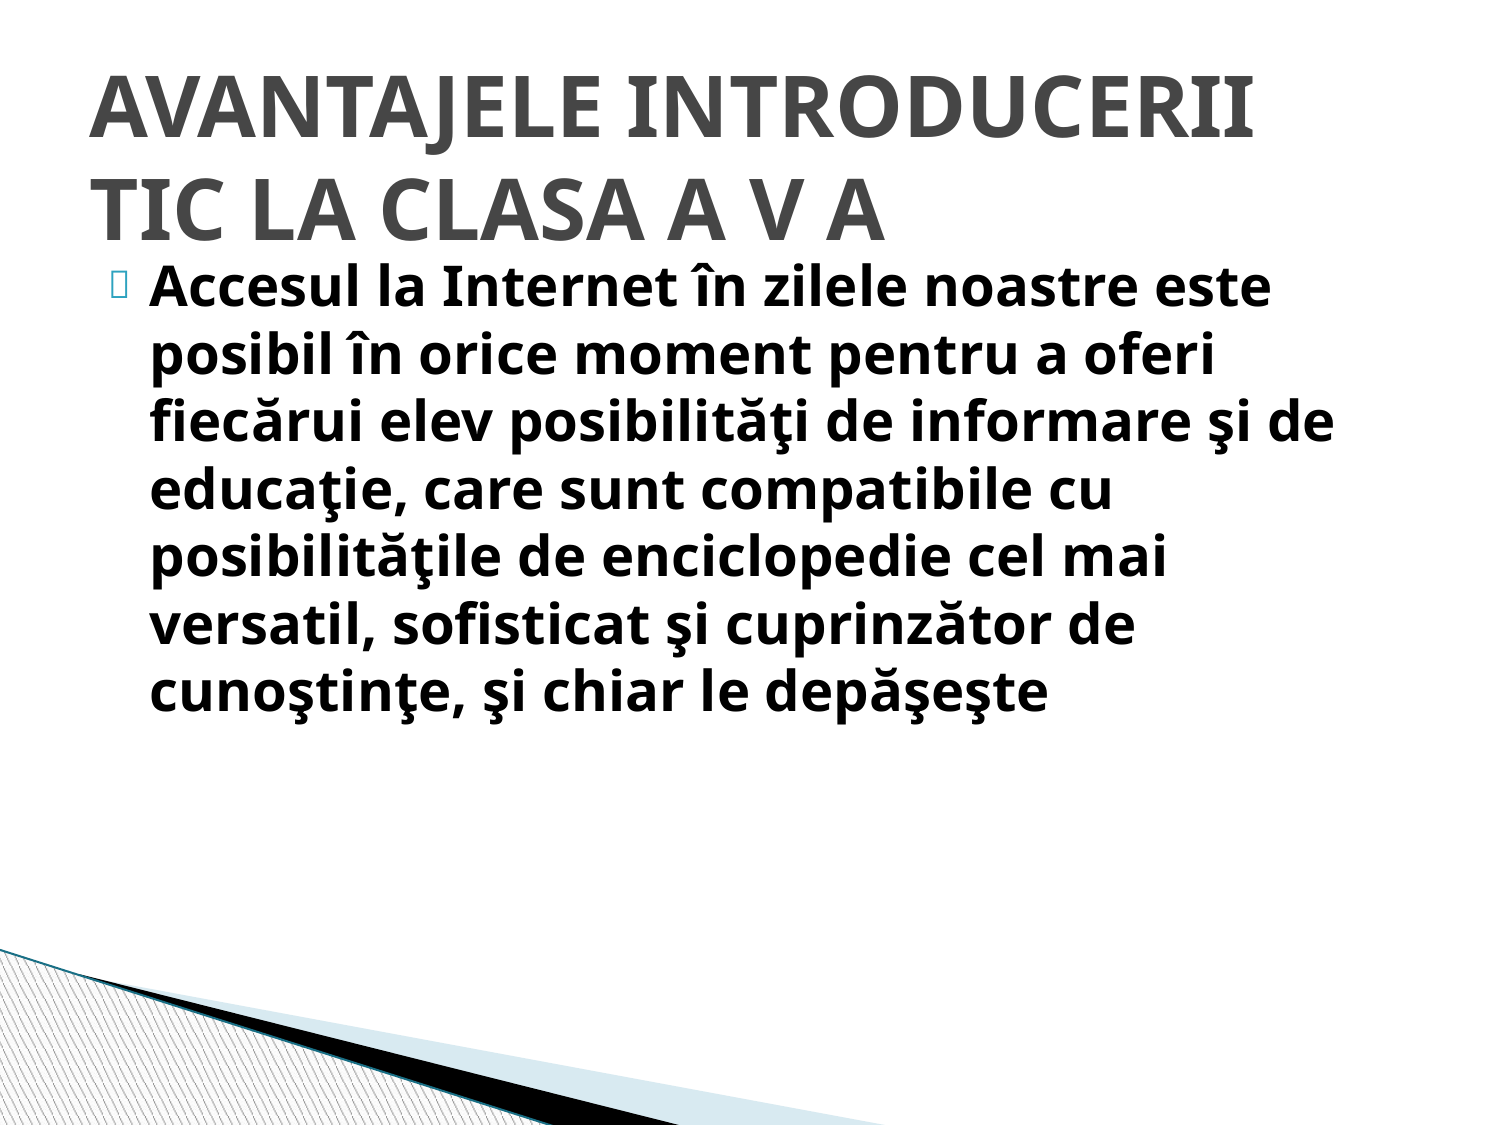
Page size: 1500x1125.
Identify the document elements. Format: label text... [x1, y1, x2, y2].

title AVANTAJELE INTRODUCERII TIC LA CLASA A V A [75, 45, 1425, 233]
list Accesul la Internet în zilele noastre este posibil în orice moment pentru a oferi fiecărui elev posibilităţi de informare şi de educaţie, care sunt compatibile cu posibilităţile de enciclopedie cel mai versatil, sofisticat şi cuprinzător de cunoştinţe, şi chiar le depăşeşte [75, 243, 1425, 986]
picture [0, 952, 543, 1125]
